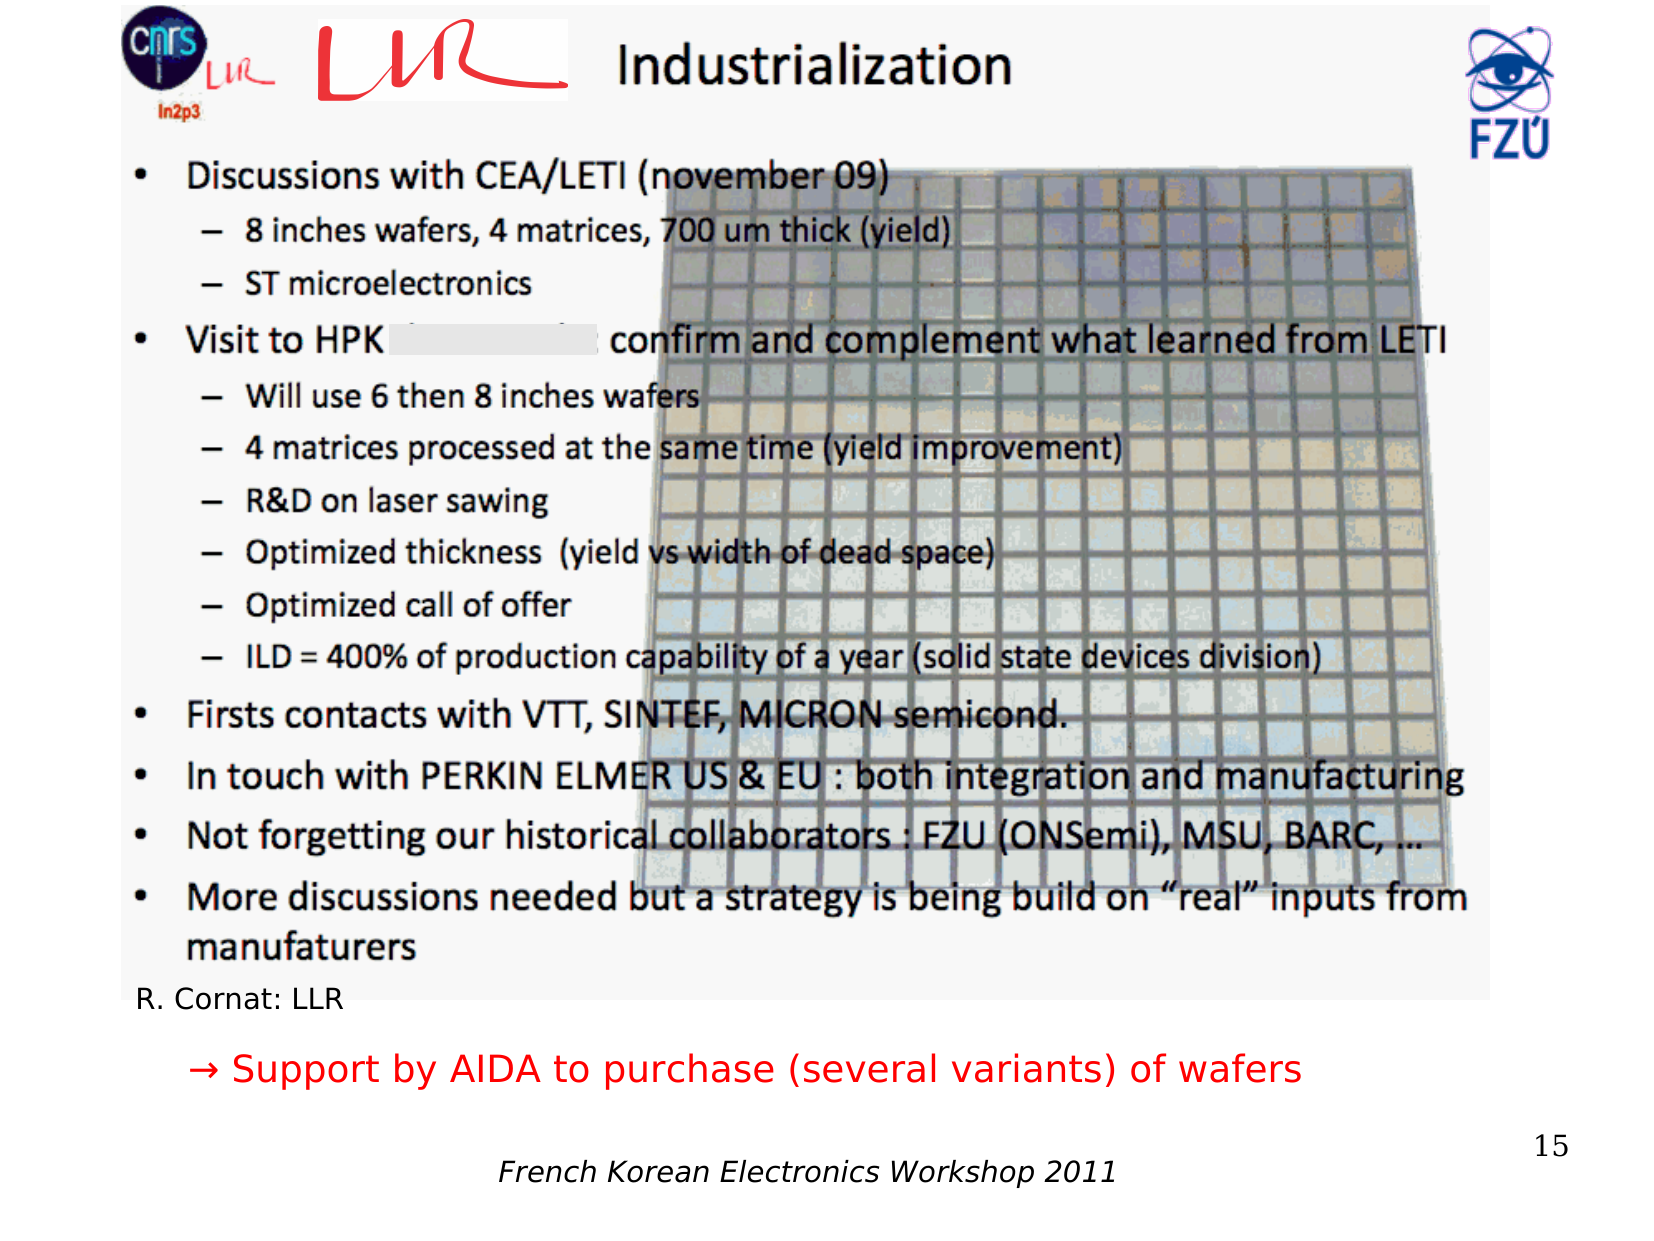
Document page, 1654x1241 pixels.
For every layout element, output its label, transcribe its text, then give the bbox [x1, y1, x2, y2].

picture [121, 5, 1589, 1000]
text_box → Support by AIDA to purchase (several variants) of wafers [173, 1039, 1412, 1143]
text_box [389, 324, 597, 355]
text_box R. Cornat: LLR [120, 974, 360, 1024]
